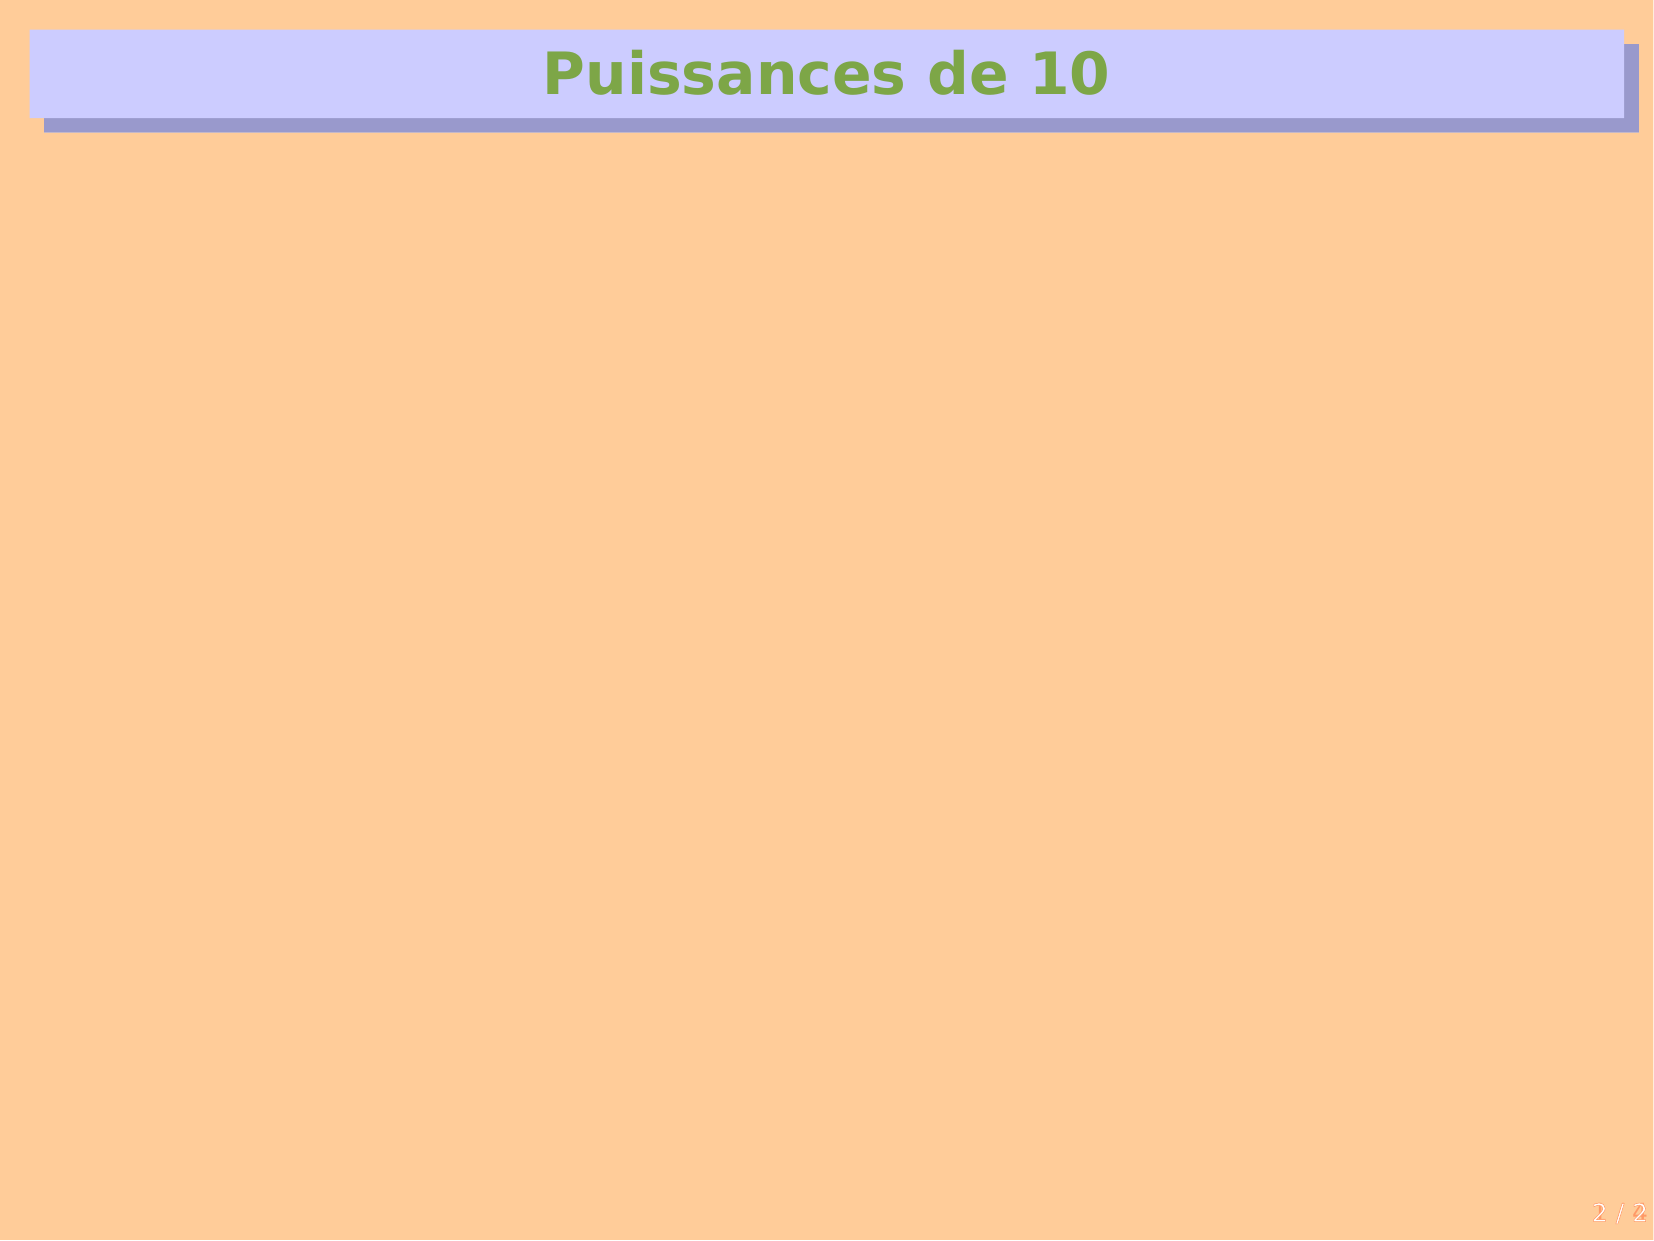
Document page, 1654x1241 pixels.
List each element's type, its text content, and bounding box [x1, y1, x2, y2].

text_box 2 / 2 [1591, 1198, 1649, 1235]
title Puissances de 10 [29, 29, 1625, 119]
